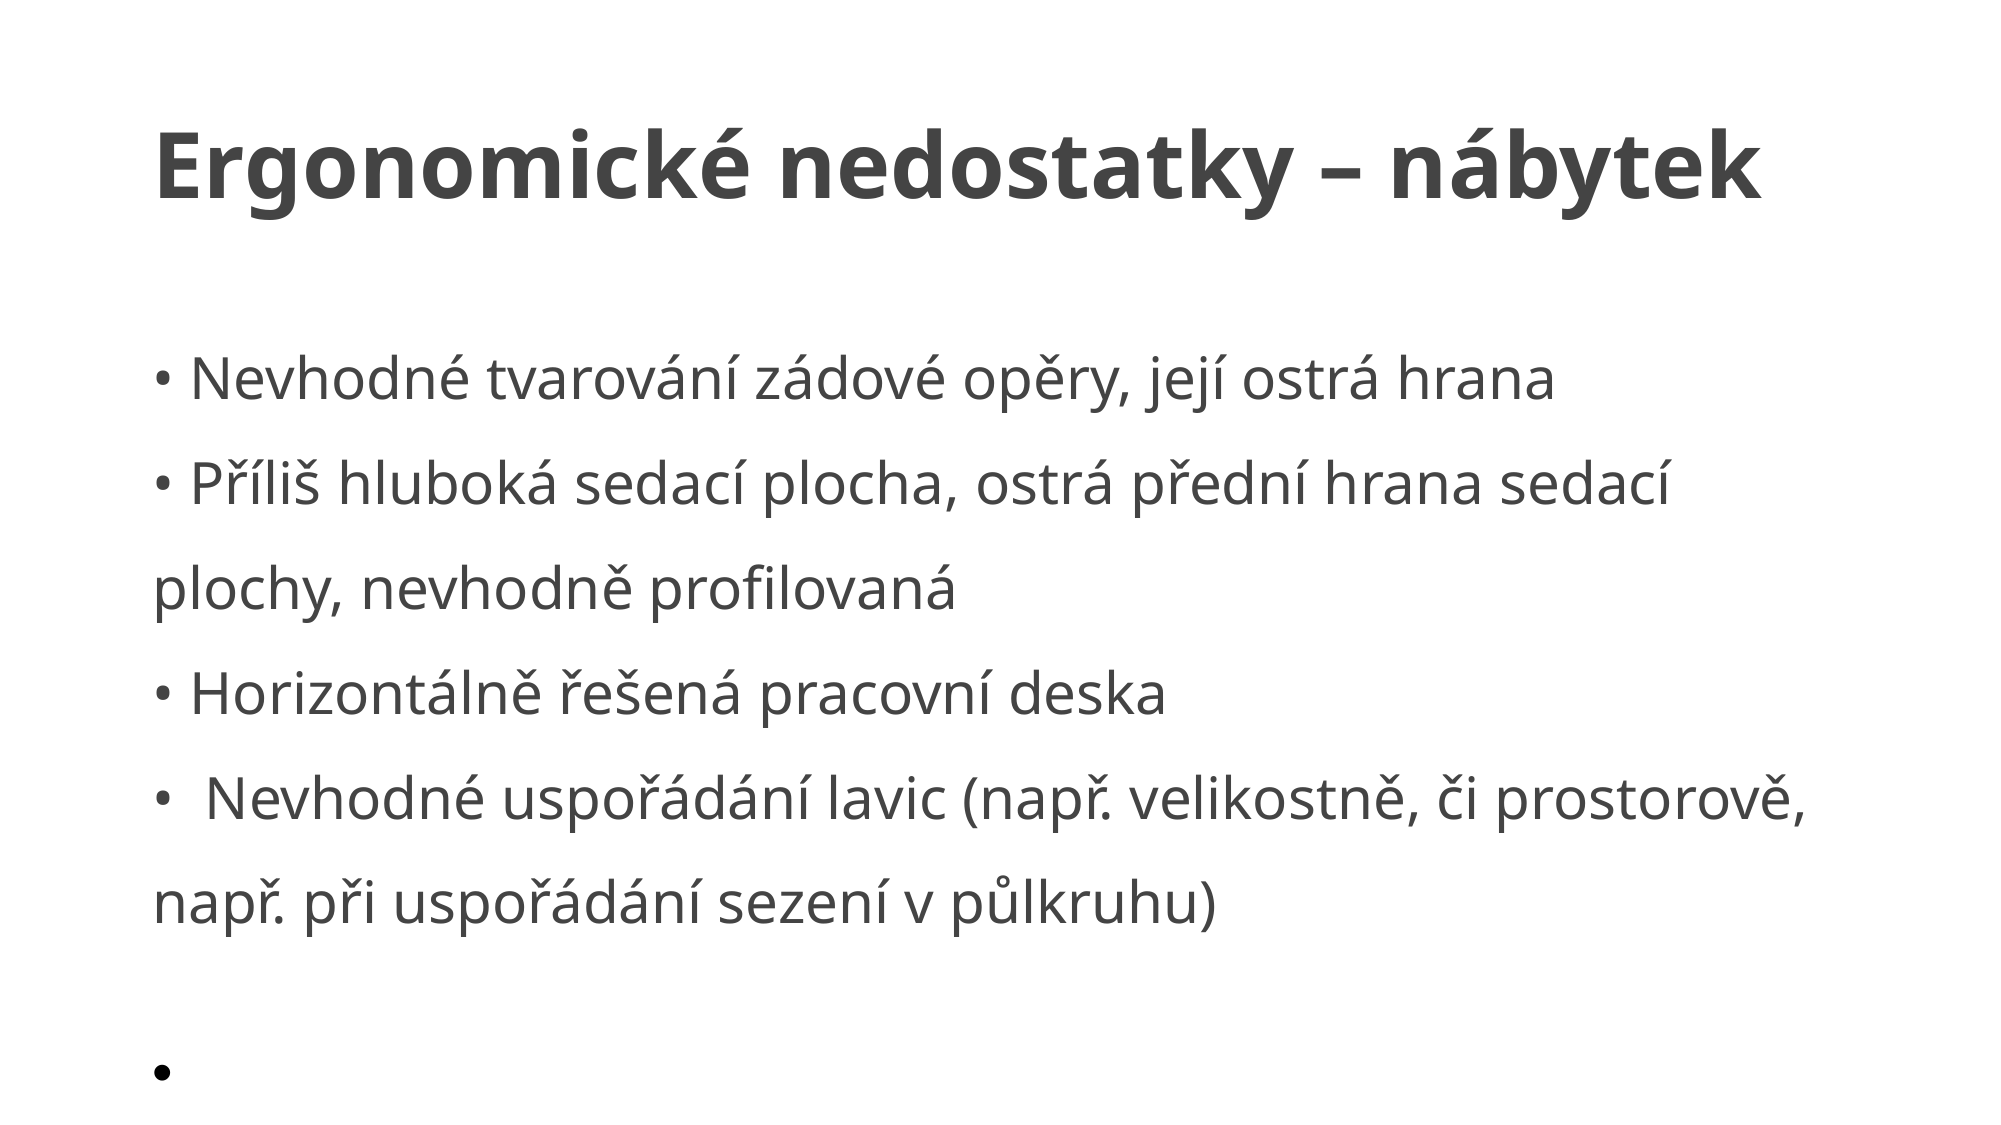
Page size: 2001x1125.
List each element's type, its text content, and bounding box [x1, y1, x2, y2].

list • Nevhodné tvarování zádové opěry, její ostrá hrana • Příliš hluboká sedací plocha, ostrá přední hrana sedací plochy, nevhodně profilovaná • Horizontálně řešená pracovní deska • Nevhodné uspořádání lavic (např. velikostně, či prostorově, např. při uspořádání sezení v půlkruhu) [137, 299, 1863, 1014]
title Ergonomické nedostatky – nábytek [137, 59, 1863, 278]
